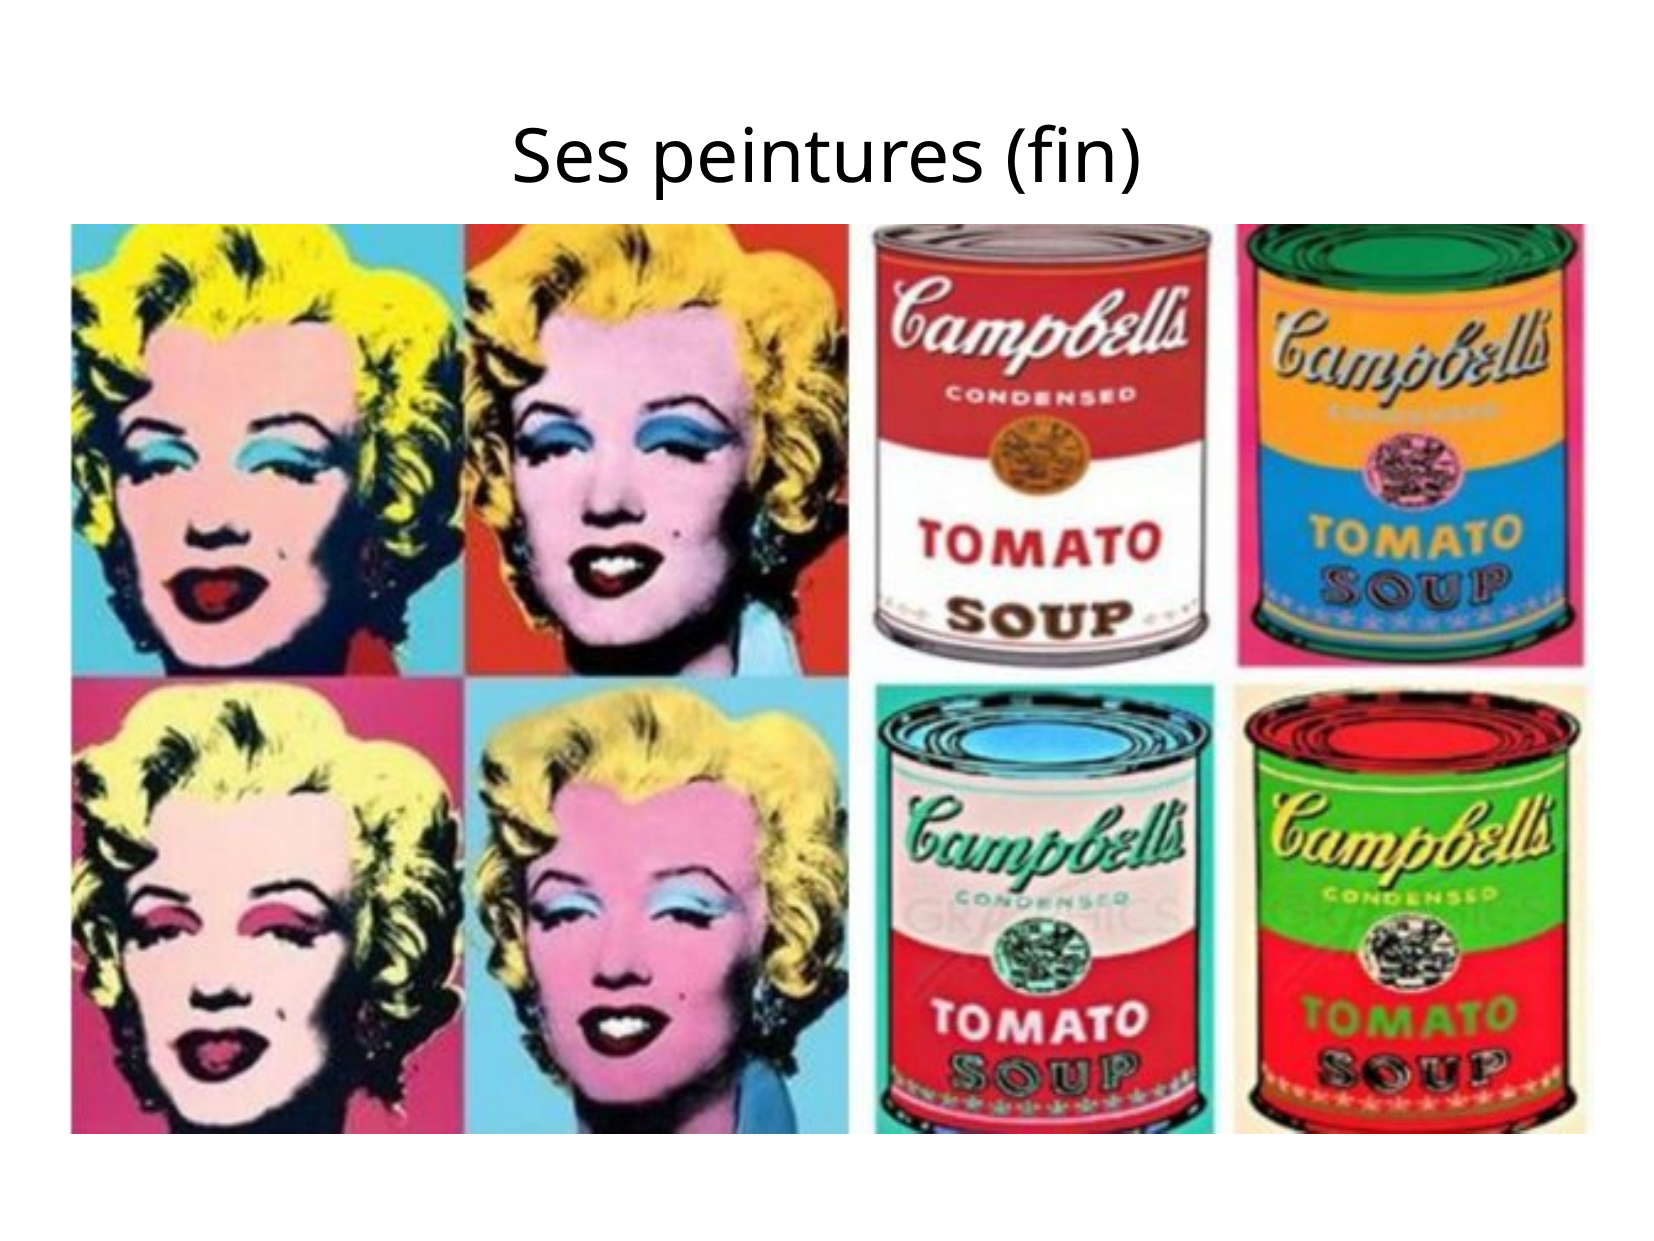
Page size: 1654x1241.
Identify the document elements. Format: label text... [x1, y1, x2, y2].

picture [70, 224, 1595, 1134]
title Ses peintures (fin) [82, 49, 1571, 224]
